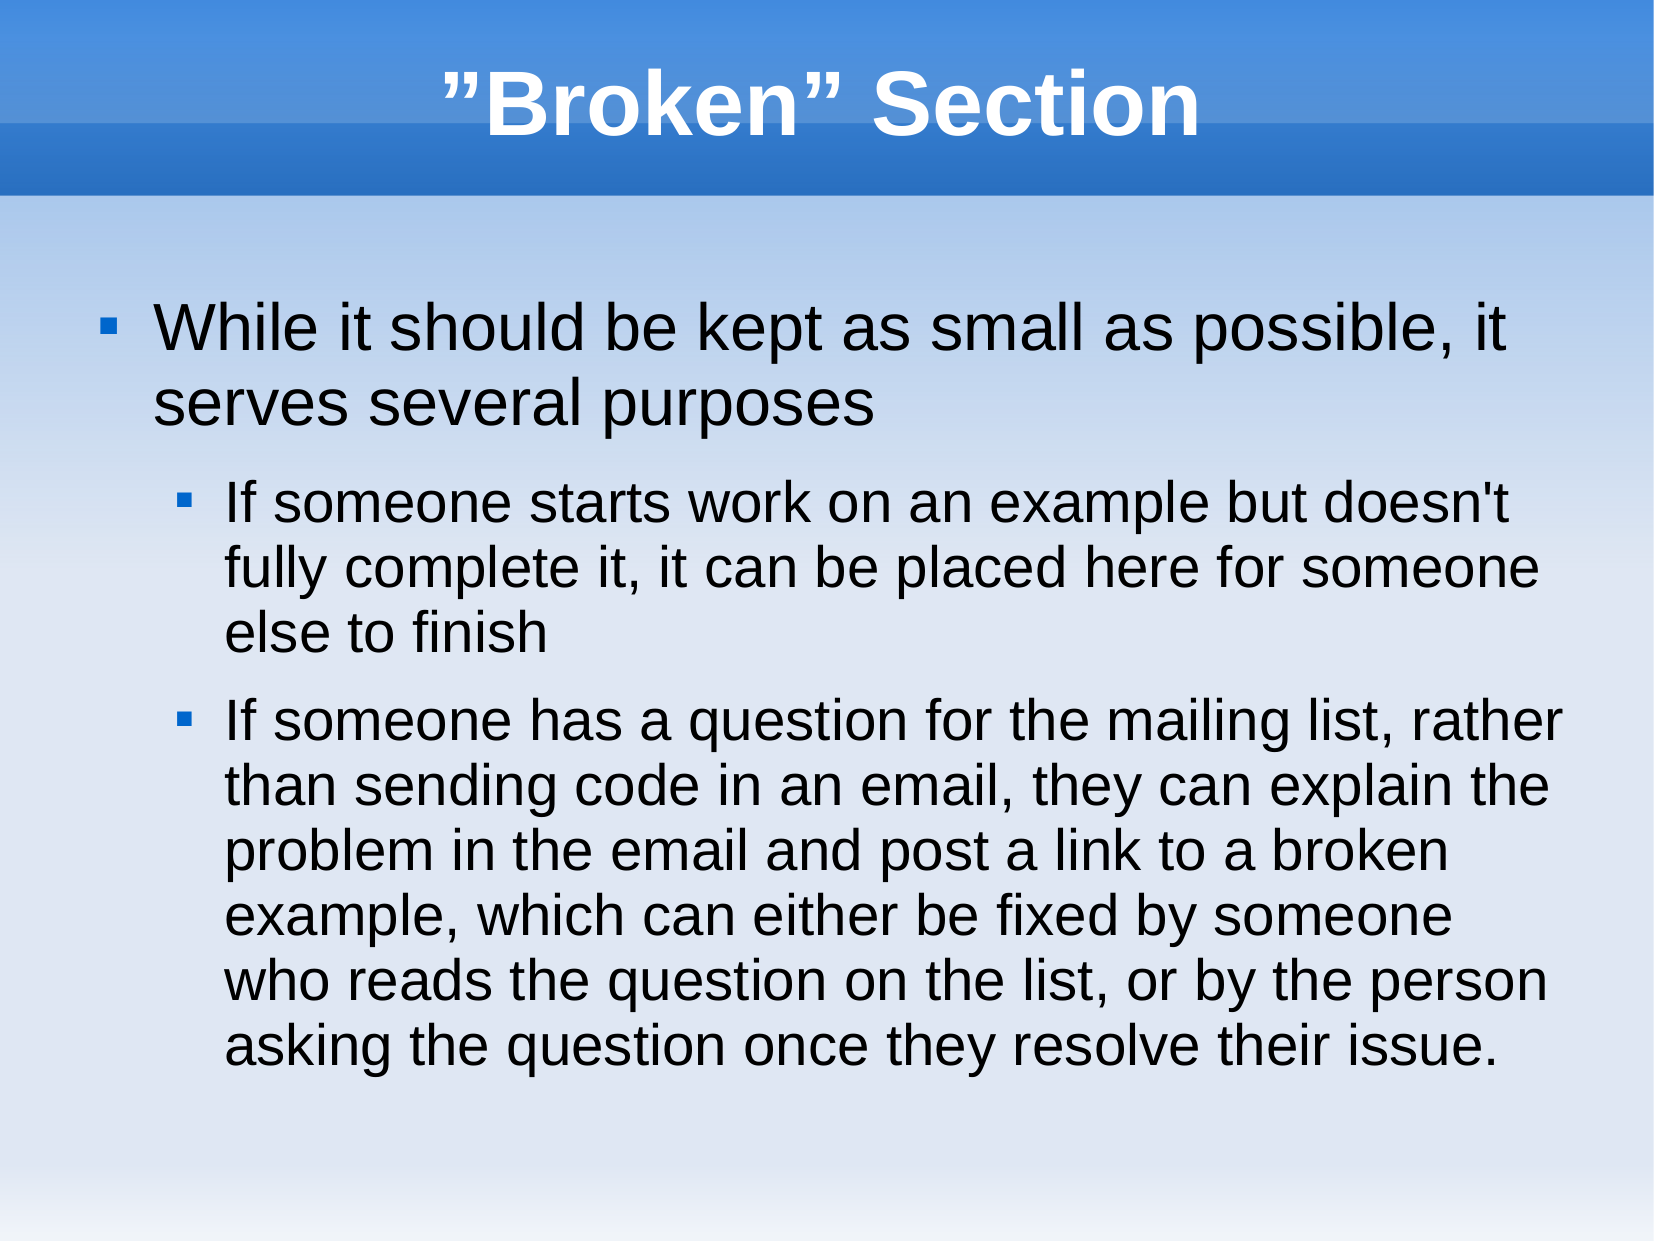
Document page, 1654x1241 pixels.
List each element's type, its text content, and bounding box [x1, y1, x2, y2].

picture [0, 0, 1654, 1241]
list While it should be kept as small as possible, it serves several purposes If someone starts work on an example but doesn't fully complete it, it can be placed here for someone else to finish If someone has a question for the mailing list, rather than sending code in an email, they can explain the problem in the email and post a link to a broken example, which can either be fixed by someone who reads the question on the list, or by the person asking the question once they resolve their issue. [82, 290, 1571, 1094]
title ”Broken” Section [76, 7, 1565, 200]
